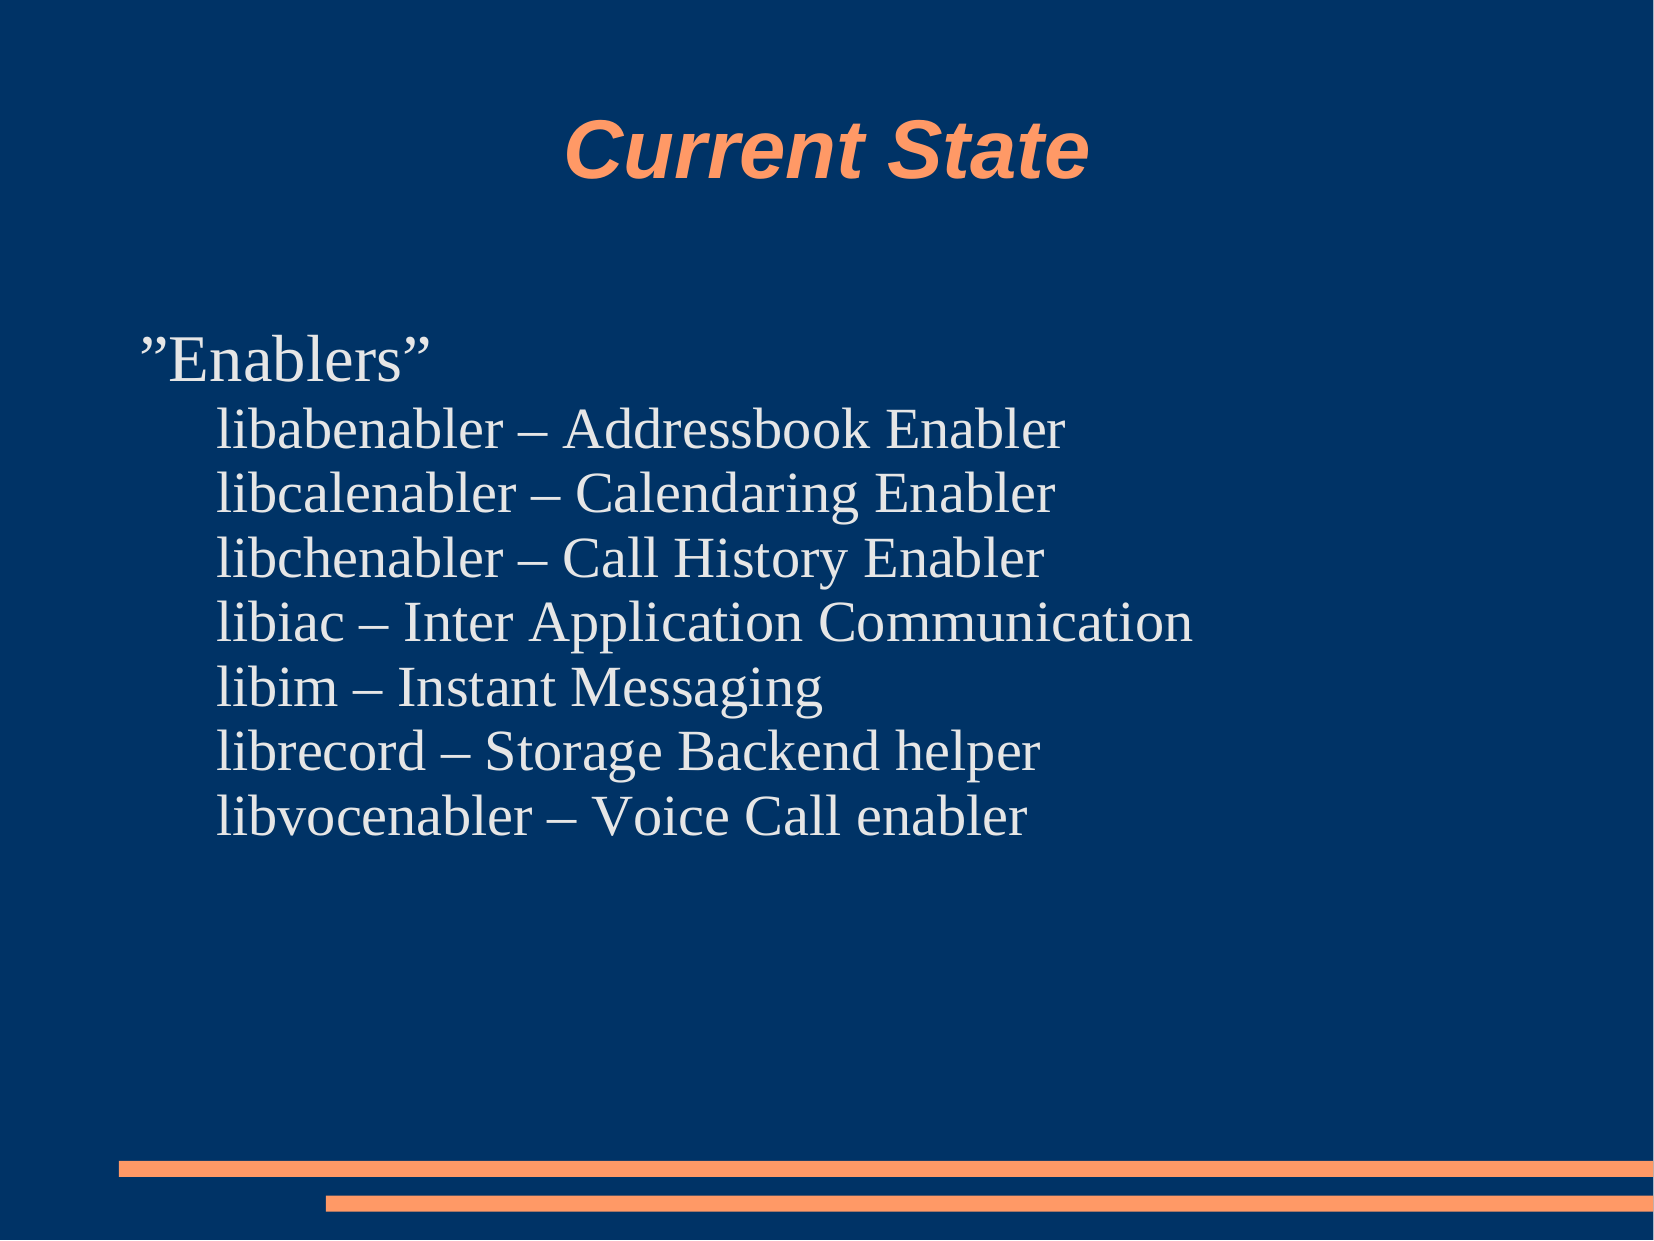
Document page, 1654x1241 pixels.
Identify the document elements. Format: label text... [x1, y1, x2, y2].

title Current State [121, 53, 1534, 247]
list ”Enablers” libabenabler – Addressbook Enabler libcalenabler – Calendaring Enabler libchenabler – Call History Enabler libiac – Inter Application Communication libim – Instant Messaging librecord – Storage Backend helper libvocenabler – Voice Call enabler [121, 322, 1561, 1118]
